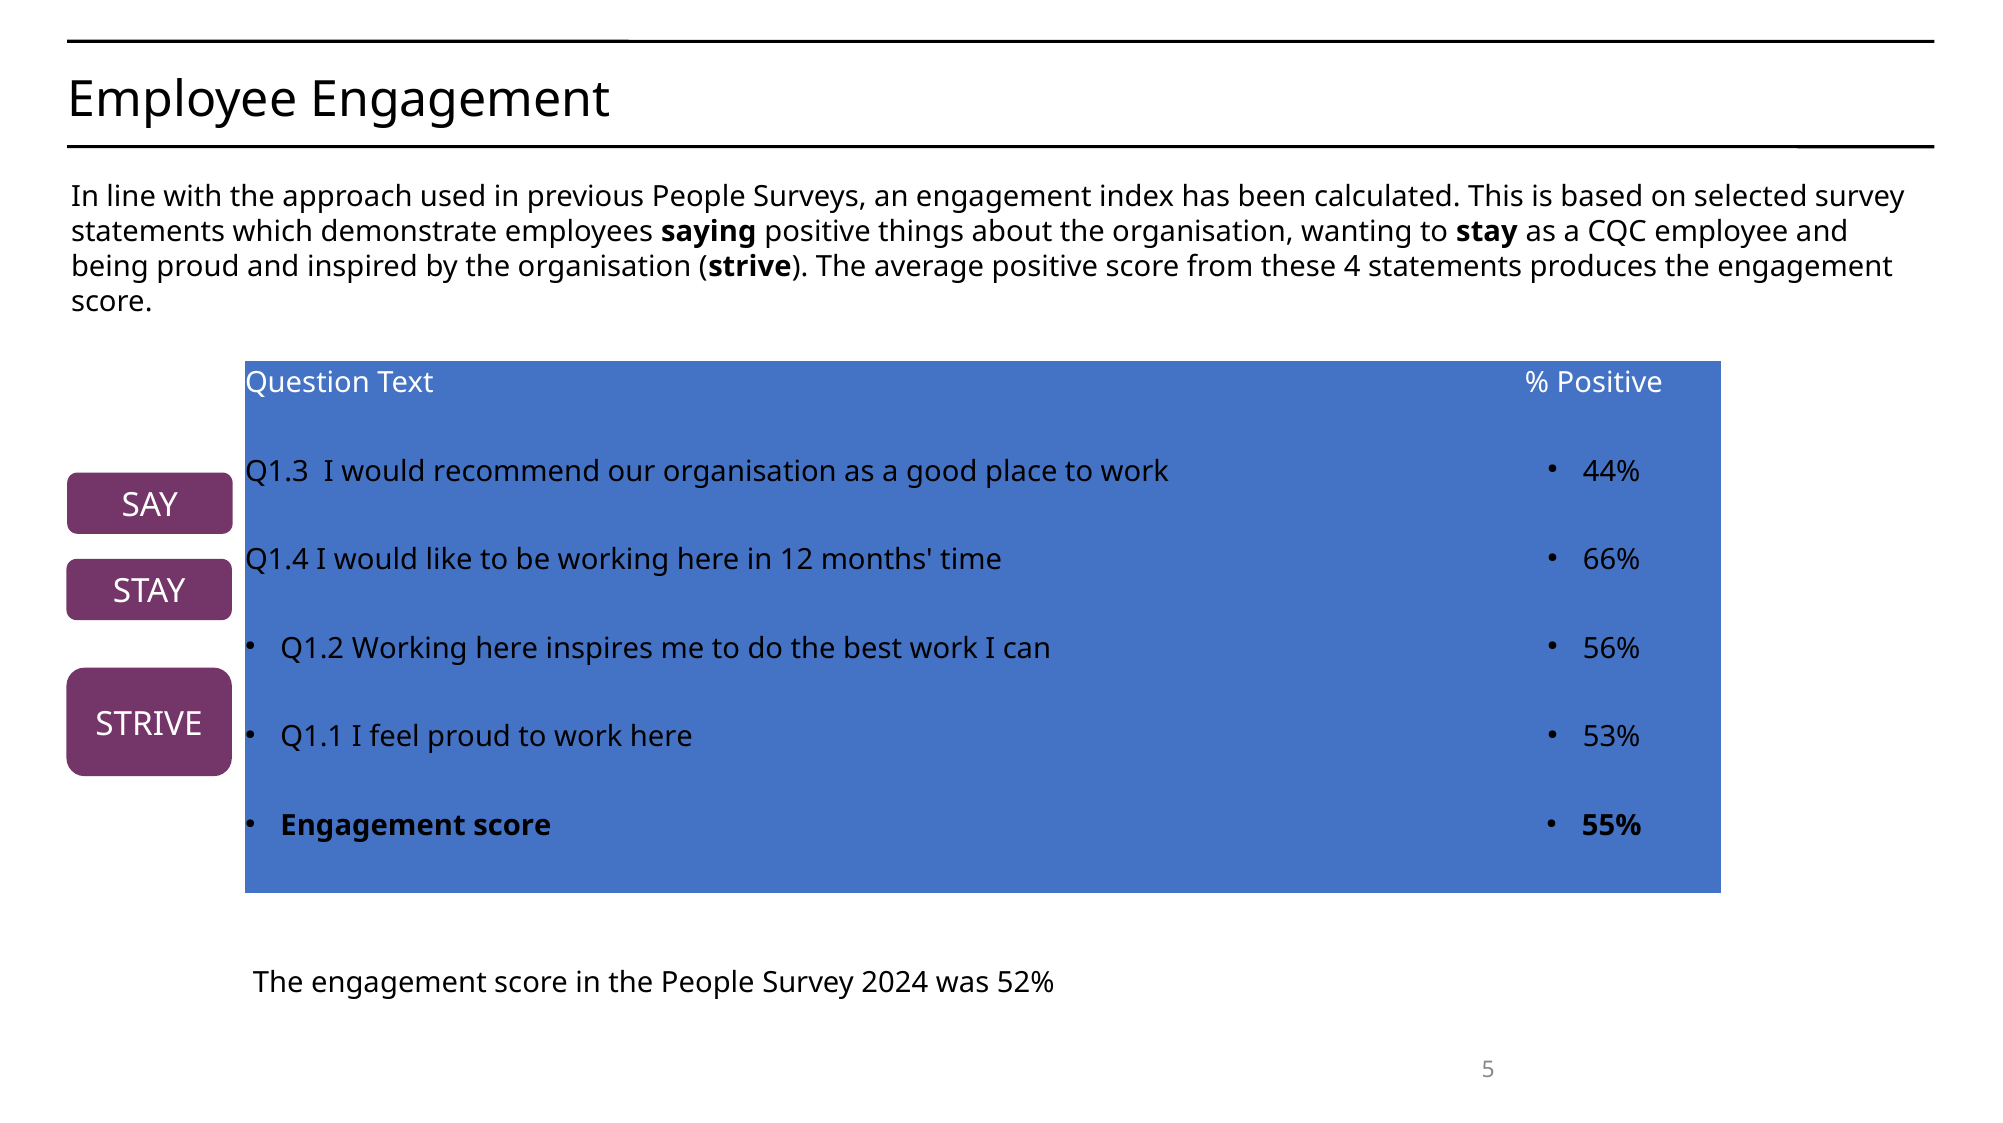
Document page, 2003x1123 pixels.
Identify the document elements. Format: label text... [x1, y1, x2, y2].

table_cell Q1.1 I feel proud to work here [245, 716, 1467, 804]
table_cell Q1.2 Working here inspires me to do the best work I can [245, 627, 1467, 716]
table_header Question Text [245, 361, 1467, 450]
table_cell 66% [1467, 538, 1721, 627]
table_cell Q1.3 I would recommend our organisation as a good place to work [245, 450, 1467, 538]
text_box In line with the approach used in previous People Surveys, an engagement index has been calculated. This is based on selected survey statements which demonstrate employees saying positive things about the organisation, wanting to stay as a CQC employee and being proud and inspired by the organisation (strive). The average positive score from these 4 statements produces the engagement score. [56, 170, 1935, 292]
text_box 5 [1466, 1039, 1934, 1100]
text_box STAY [66, 558, 232, 621]
table_cell 44% [1467, 450, 1721, 538]
text_box STRIVE [66, 667, 232, 777]
title Employee Engagement [67, 48, 1936, 136]
text_box SAY [67, 472, 233, 534]
table_cell Engagement score [245, 804, 1467, 893]
table_cell 56% [1467, 627, 1721, 716]
table_cell 53% [1467, 716, 1721, 804]
table_cell 55% [1467, 804, 1721, 893]
text_box The engagement score in the People Survey 2024 was 52% [237, 955, 1757, 1007]
table_header % Positive [1467, 361, 1721, 450]
table_cell Q1.4 I would like to be working here in 12 months' time [245, 538, 1467, 627]
